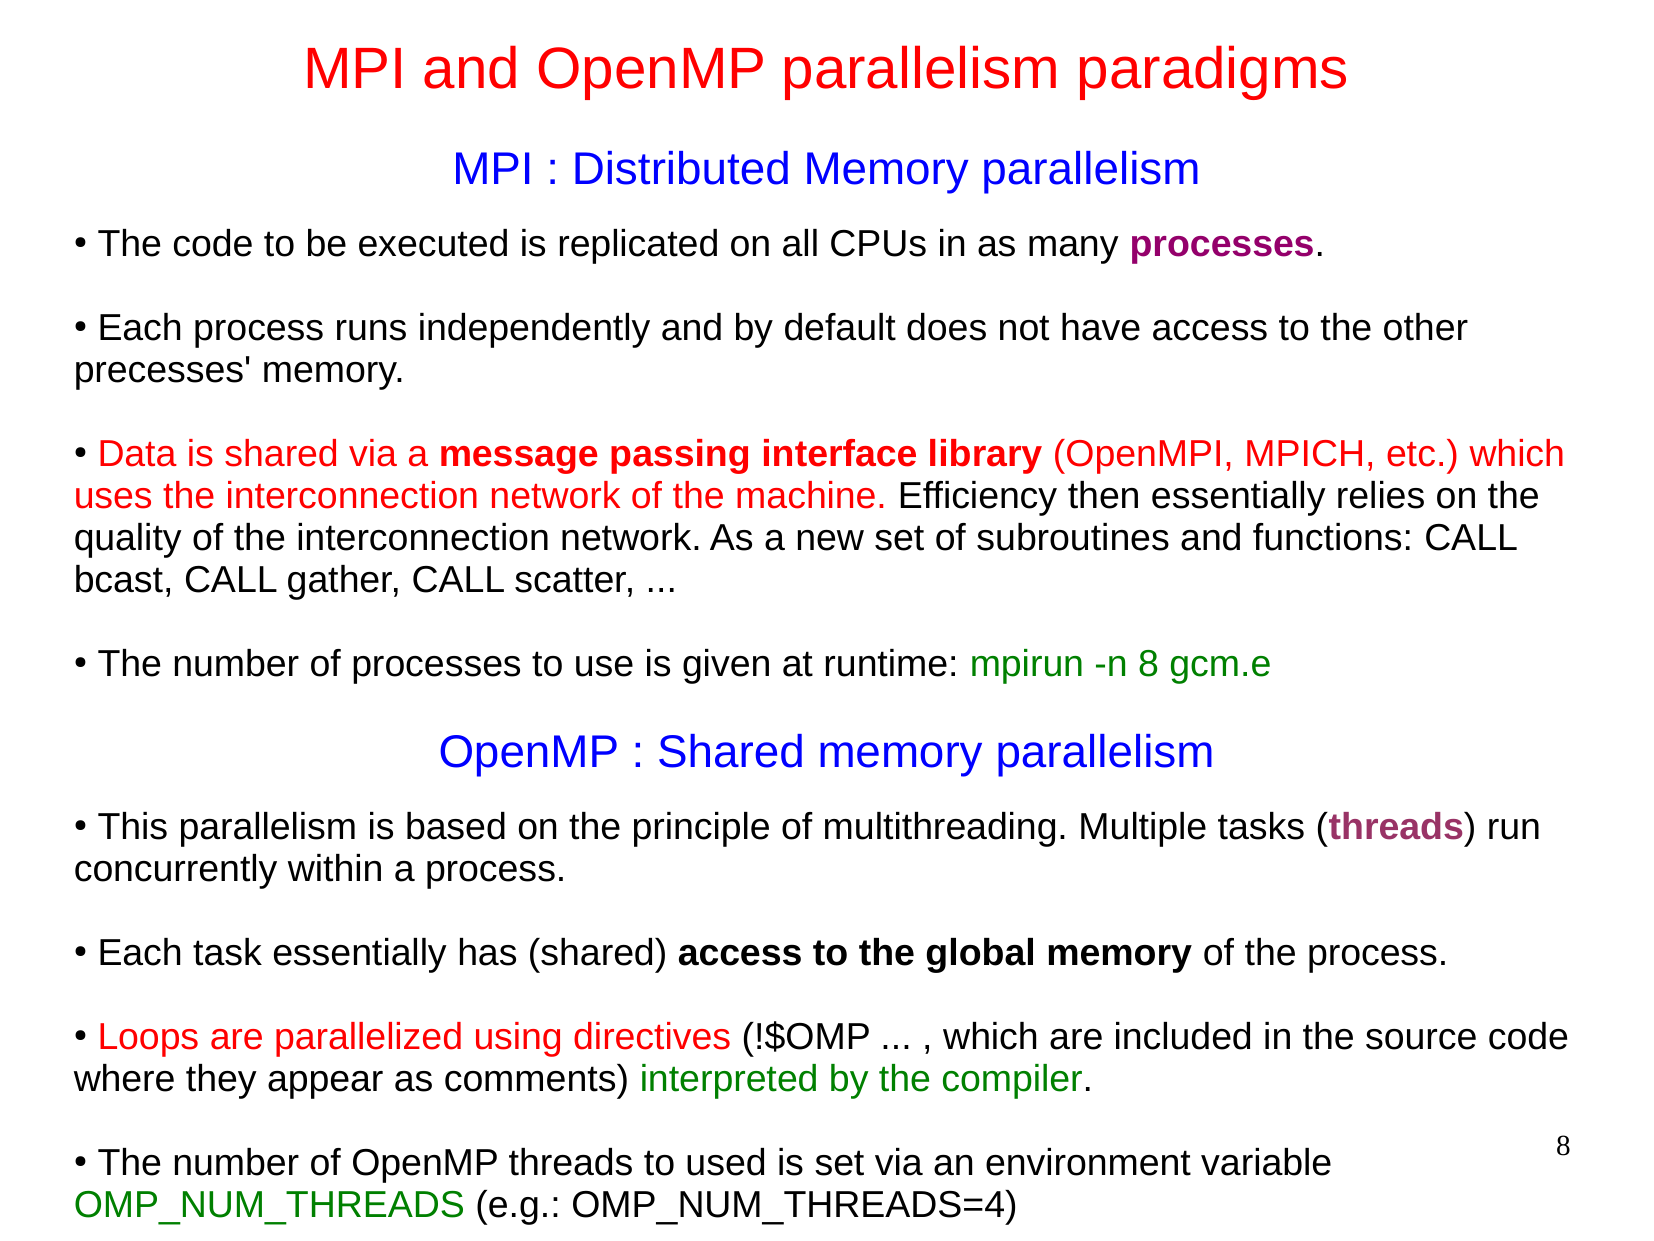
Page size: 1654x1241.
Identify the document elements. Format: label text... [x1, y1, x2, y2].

text_box MPI and OpenMP parallelism paradigms MPI : Distributed Memory parallelism The code to be executed is replicated on all CPUs in as many processes. Each process runs independently and by default does not have access to the other precesses' memory. Data is shared via a message passing interface library (OpenMPI, MPICH, etc.) which uses the interconnection network of the machine. Efficiency then essentially relies on the quality of the interconnection network. As a new set of subroutines and functions: CALL bcast, CALL gather, CALL scatter, ... The number of processes to use is given at runtime: mpirun -n 8 gcm.e OpenMP : Shared memory parallelism This parallelism is based on the principle of multithreading. Multiple tasks (threads) run concurrently within a process. Each task essentially has (shared) access to the global memory of the process. Loops are parallelized using directives (!$OMP ... , which are included in the source code where they appear as comments) interpreted by the compiler. The number of OpenMP threads to used is set via an environment variable OMP_NUM_THREADS (e.g.: OMP_NUM_THREADS=4) [59, 28, 1595, 1241]
